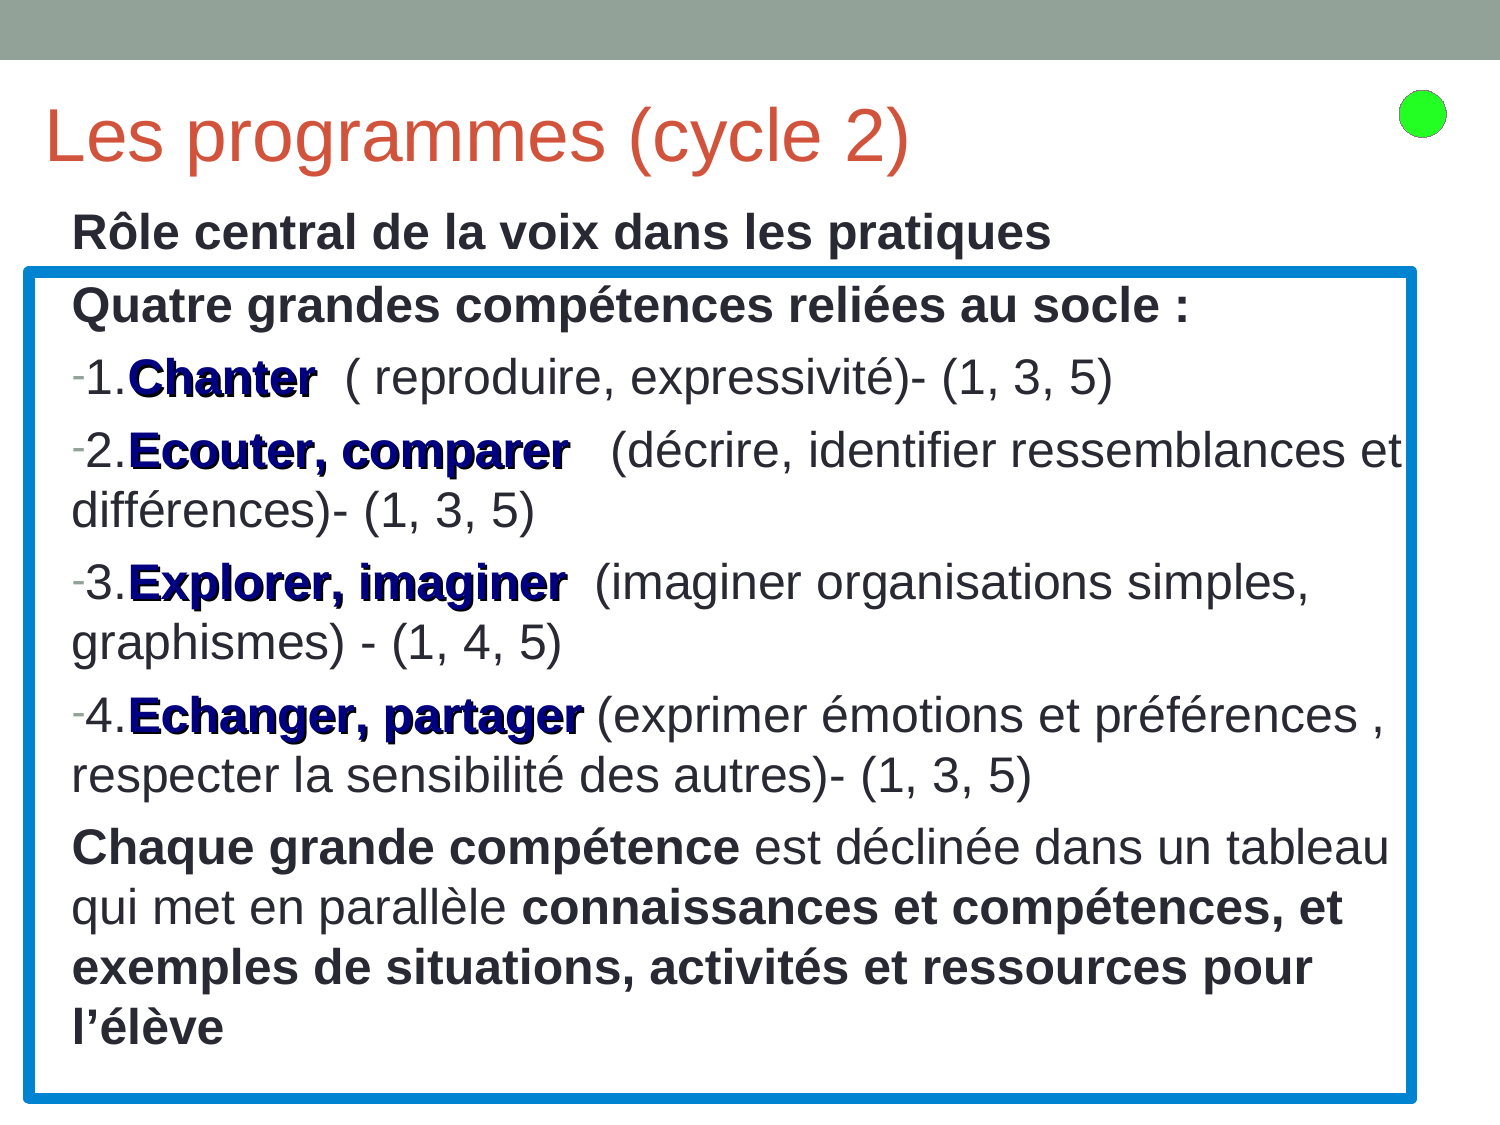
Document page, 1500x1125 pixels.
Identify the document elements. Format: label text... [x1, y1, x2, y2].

title Les programmes (cycle 2) [29, 78, 1447, 185]
list Rôle central de la voix dans les pratiques Quatre grandes compétences reliées au socle : 1.Chanter ( reproduire, expressivité)- (1, 3, 5) 2.Ecouter, comparer (décrire, identifier ressemblances et différences)- (1, 3, 5) 3.Explorer, imaginer (imaginer organisations simples, graphismes) - (1, 4, 5) 4.Echanger, partager (exprimer émotions et préférences , respecter la sensibilité des autres)- (1, 3, 5) Chaque grande compétence est déclinée dans un tableau qui met en parallèle connaissances et compétences, et exemples de situations, activités et ressources pour l’élève [56, 192, 1439, 1067]
list Rôle central de la voix dans les pratiques Quatre grandes compétences reliées au socle : 1.Chanter ( reproduire, expressivité)- (1, 3, 5) 2.Ecouter, comparer (décrire, identifier ressemblances et différences)- (1, 3, 5) 3.Explorer, imaginer (imaginer organisations simples, graphismes) - (1, 4, 5) 4.Echanger, partager (exprimer émotions et préférences , respecter la sensibilité des autres)- (1, 3, 5) Chaque grande compétence est déclinée dans un tableau qui met en parallèle connaissances et compétences, et exemples de situations, activités et ressources pour l’élève [56, 278, 1406, 1067]
